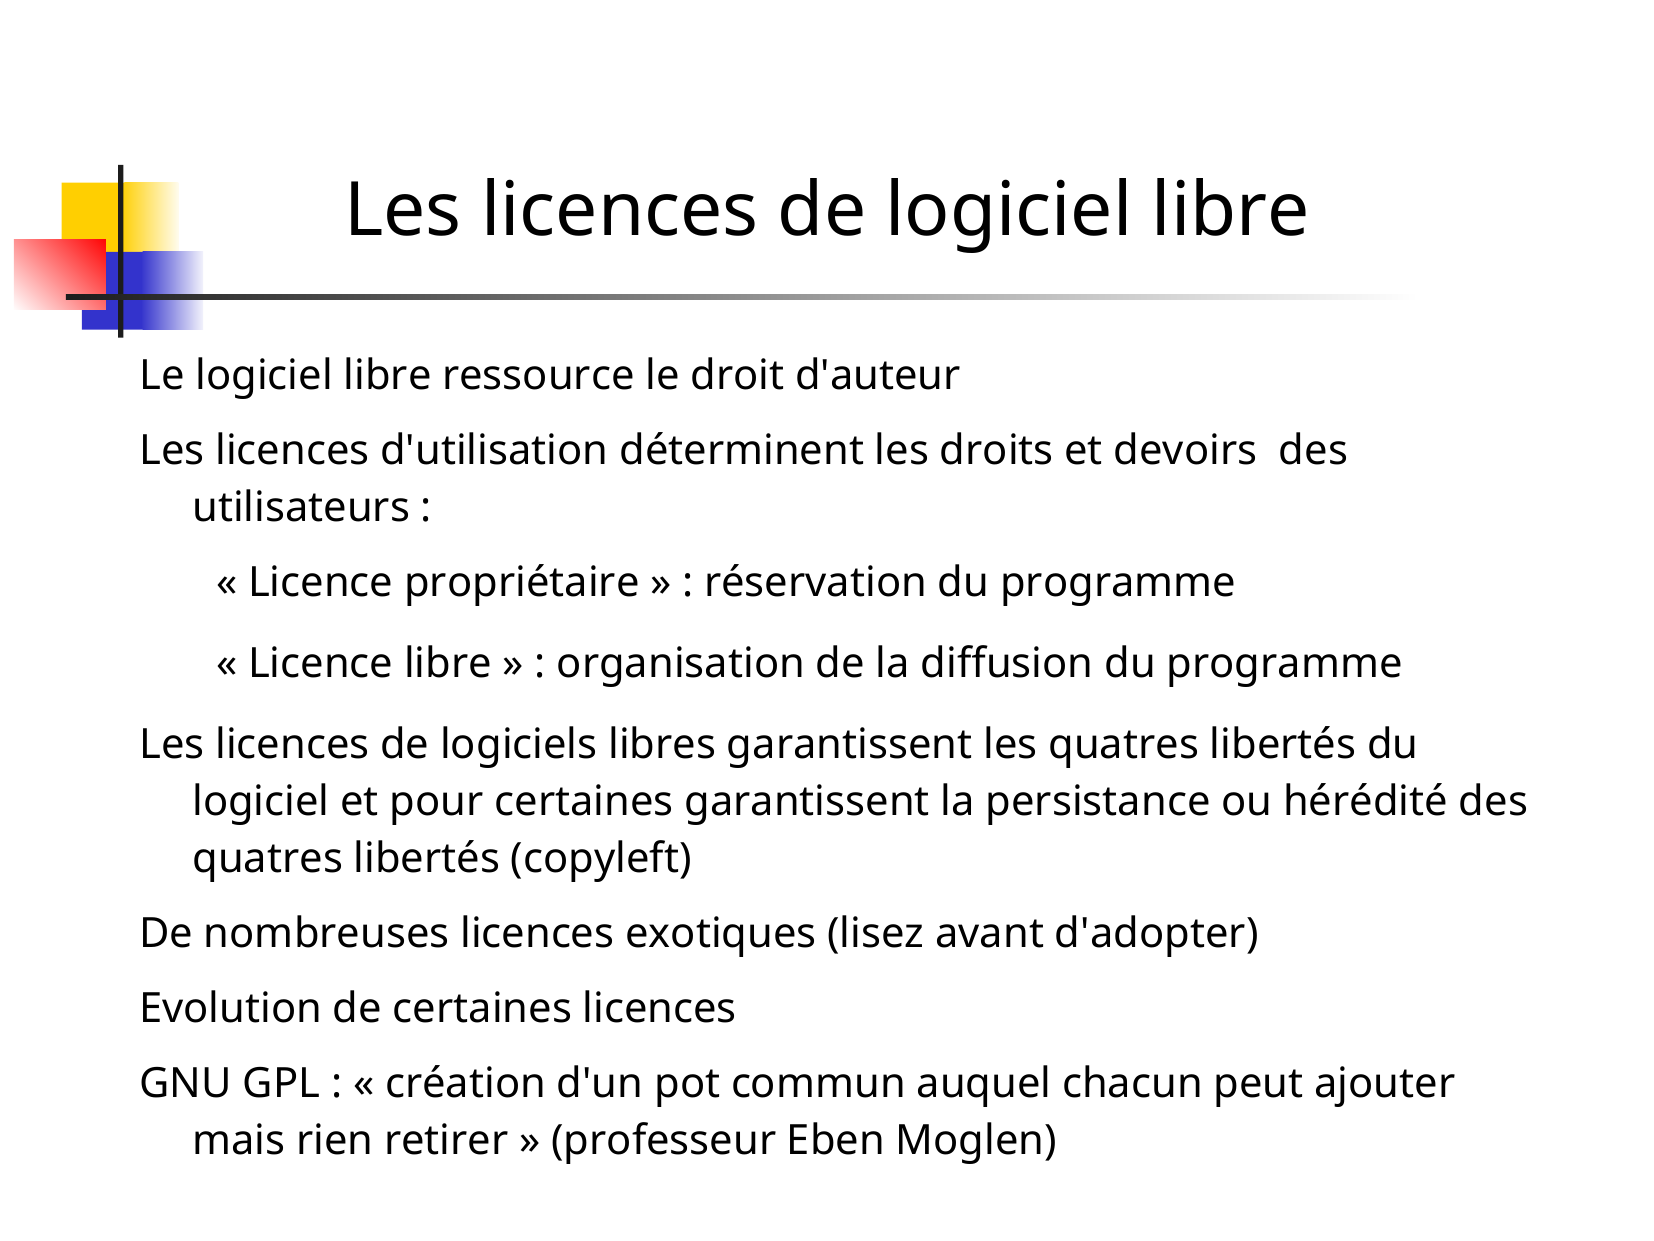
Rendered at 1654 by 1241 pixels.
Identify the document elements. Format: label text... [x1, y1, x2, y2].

title Les licences de logiciel libre [121, 102, 1534, 311]
list Le logiciel libre ressource le droit d'auteur Les licences d'utilisation déterminent les droits et devoirs des utilisateurs : « Licence propriétaire » : réservation du programme « Licence libre » : organisation de la diffusion du programme Les licences de logiciels libres garantissent les quatres libertés du logiciel et pour certaines garantissent la persistance ou hérédité des quatres libertés (copyleft) De nombreuses licences exotiques (lisez avant d'adopter) Evolution de certaines licences GNU GPL : « création d'un pot commun auquel chacun peut ajouter mais rien retirer » (professeur Eben Moglen) [121, 344, 1534, 1187]
